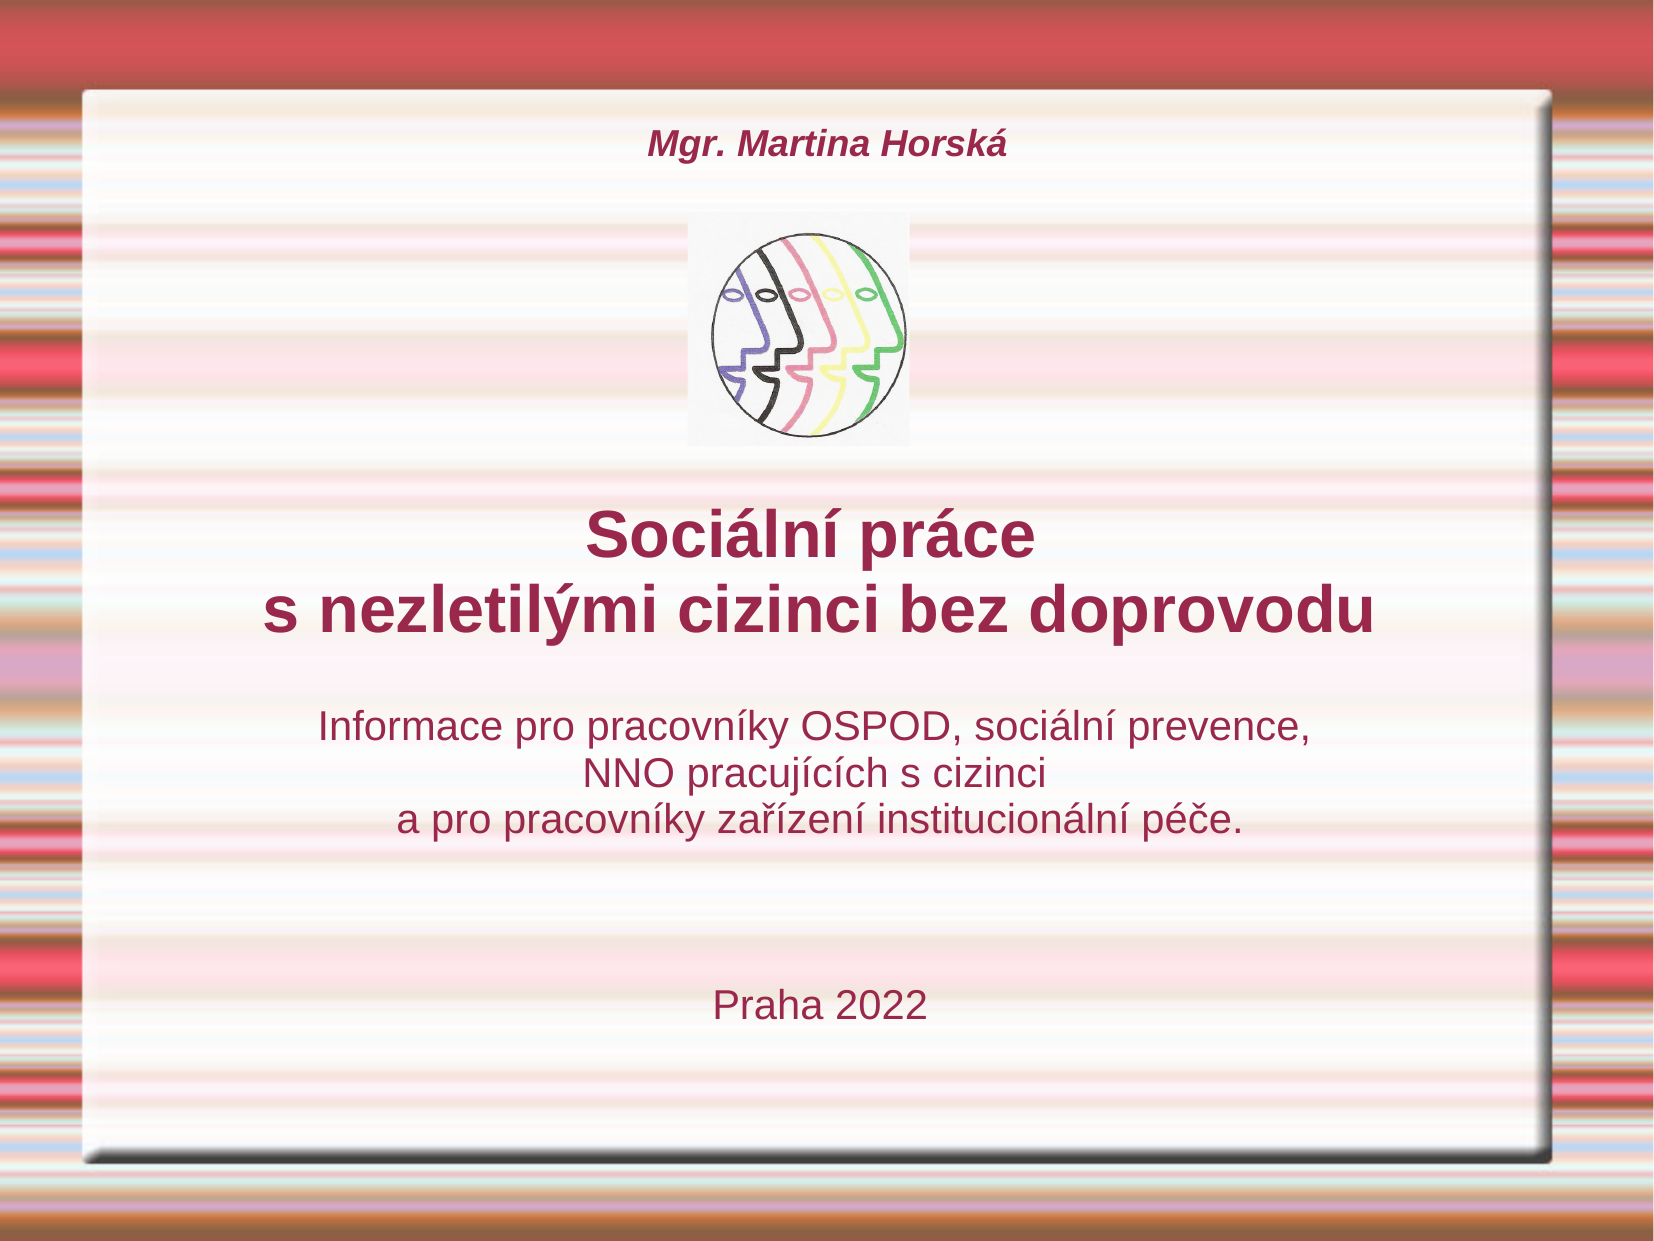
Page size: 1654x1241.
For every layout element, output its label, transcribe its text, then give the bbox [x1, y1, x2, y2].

picture [0, 0, 1654, 1241]
subtitle Sociální práce s nezletilými cizinci bez doprovodu Informace pro pracovníky OSPOD, sociální prevence, NNO pracujících s cizinci a pro pracovníky zařízení institucionální péče. Praha 2022 [129, 198, 1511, 1029]
title Mgr. Martina Horská [121, 50, 1534, 237]
